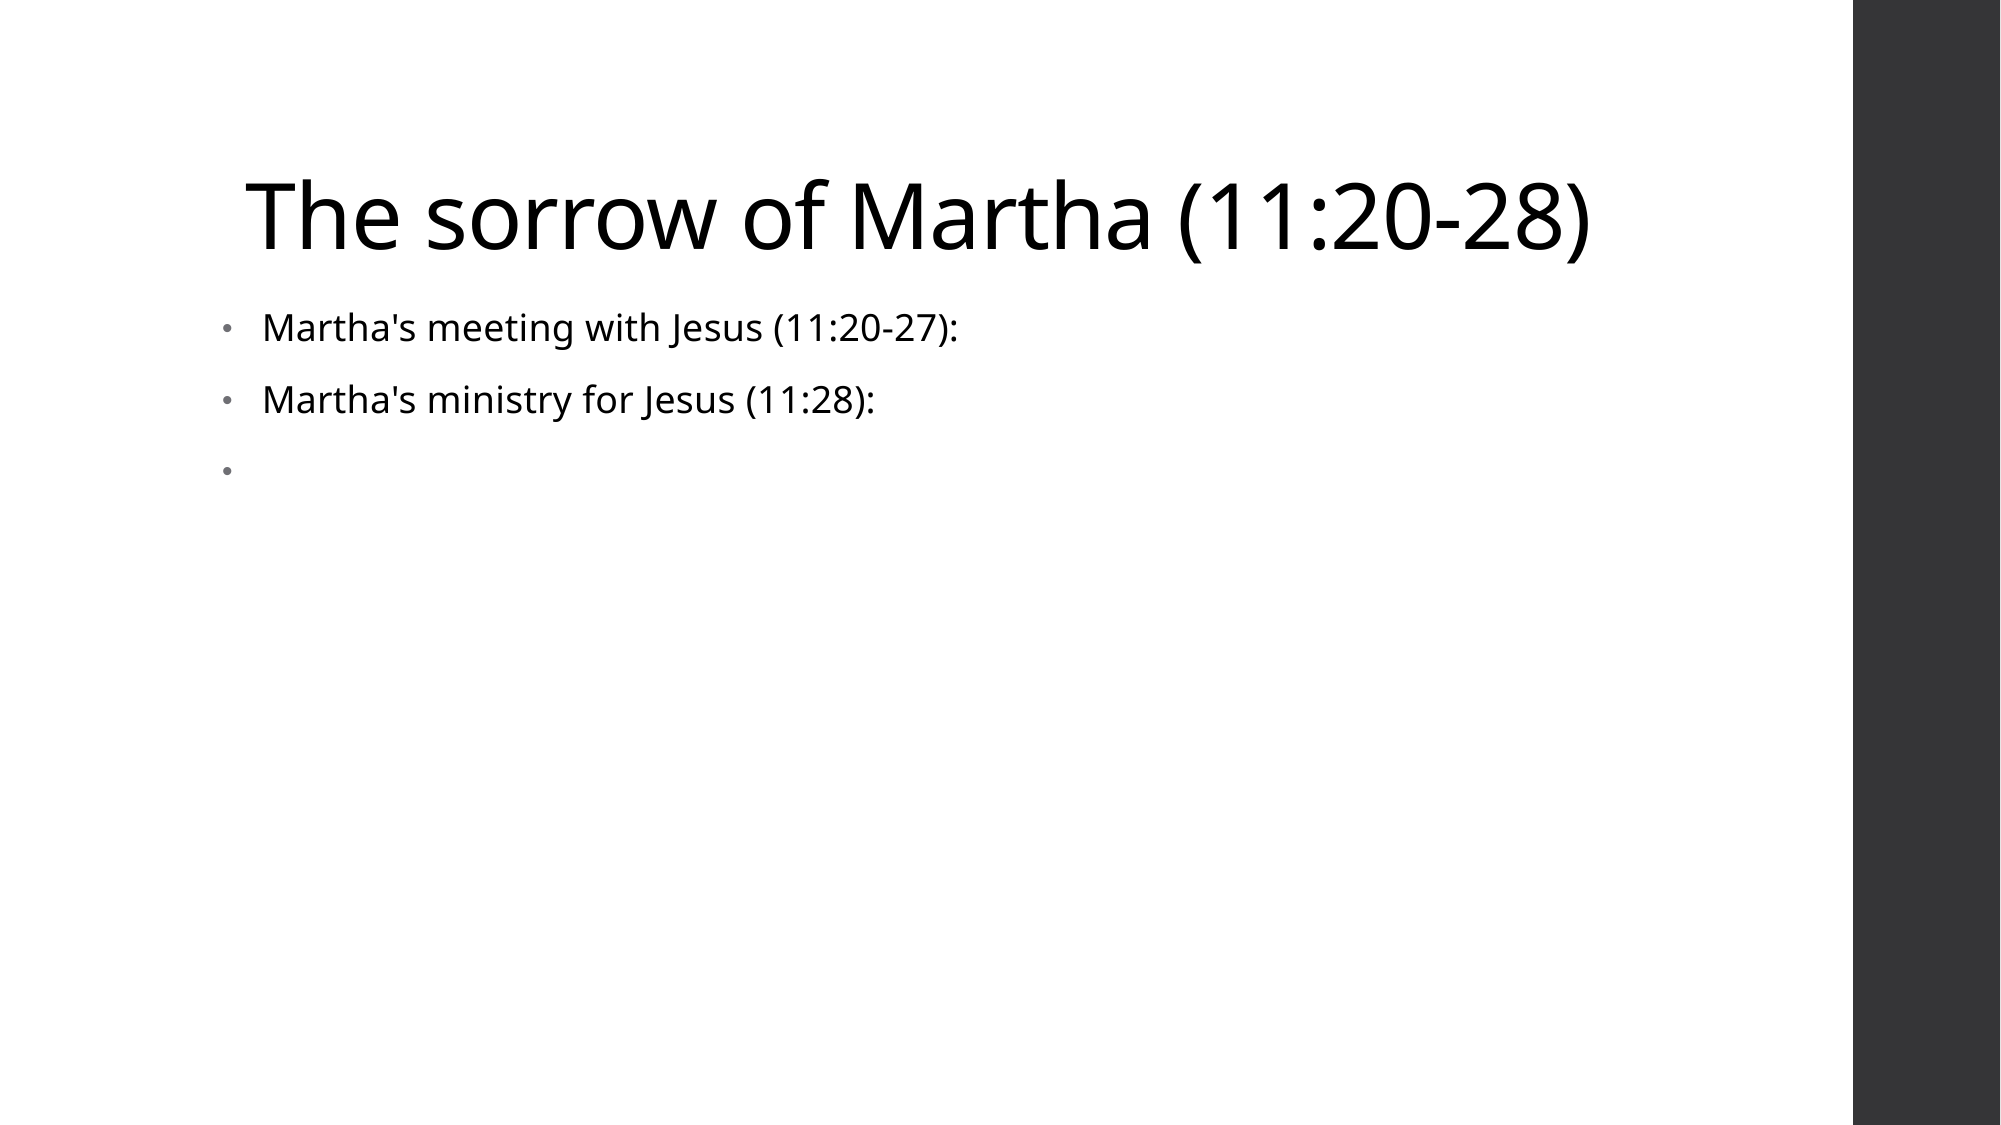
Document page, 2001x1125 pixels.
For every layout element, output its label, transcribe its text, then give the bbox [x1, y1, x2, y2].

list Martha's meeting with Jesus (11:20-27): Martha's ministry for Jesus (11:28): [206, 299, 1617, 1014]
title The sorrow of Martha (11:20-28) [206, 60, 1797, 278]
